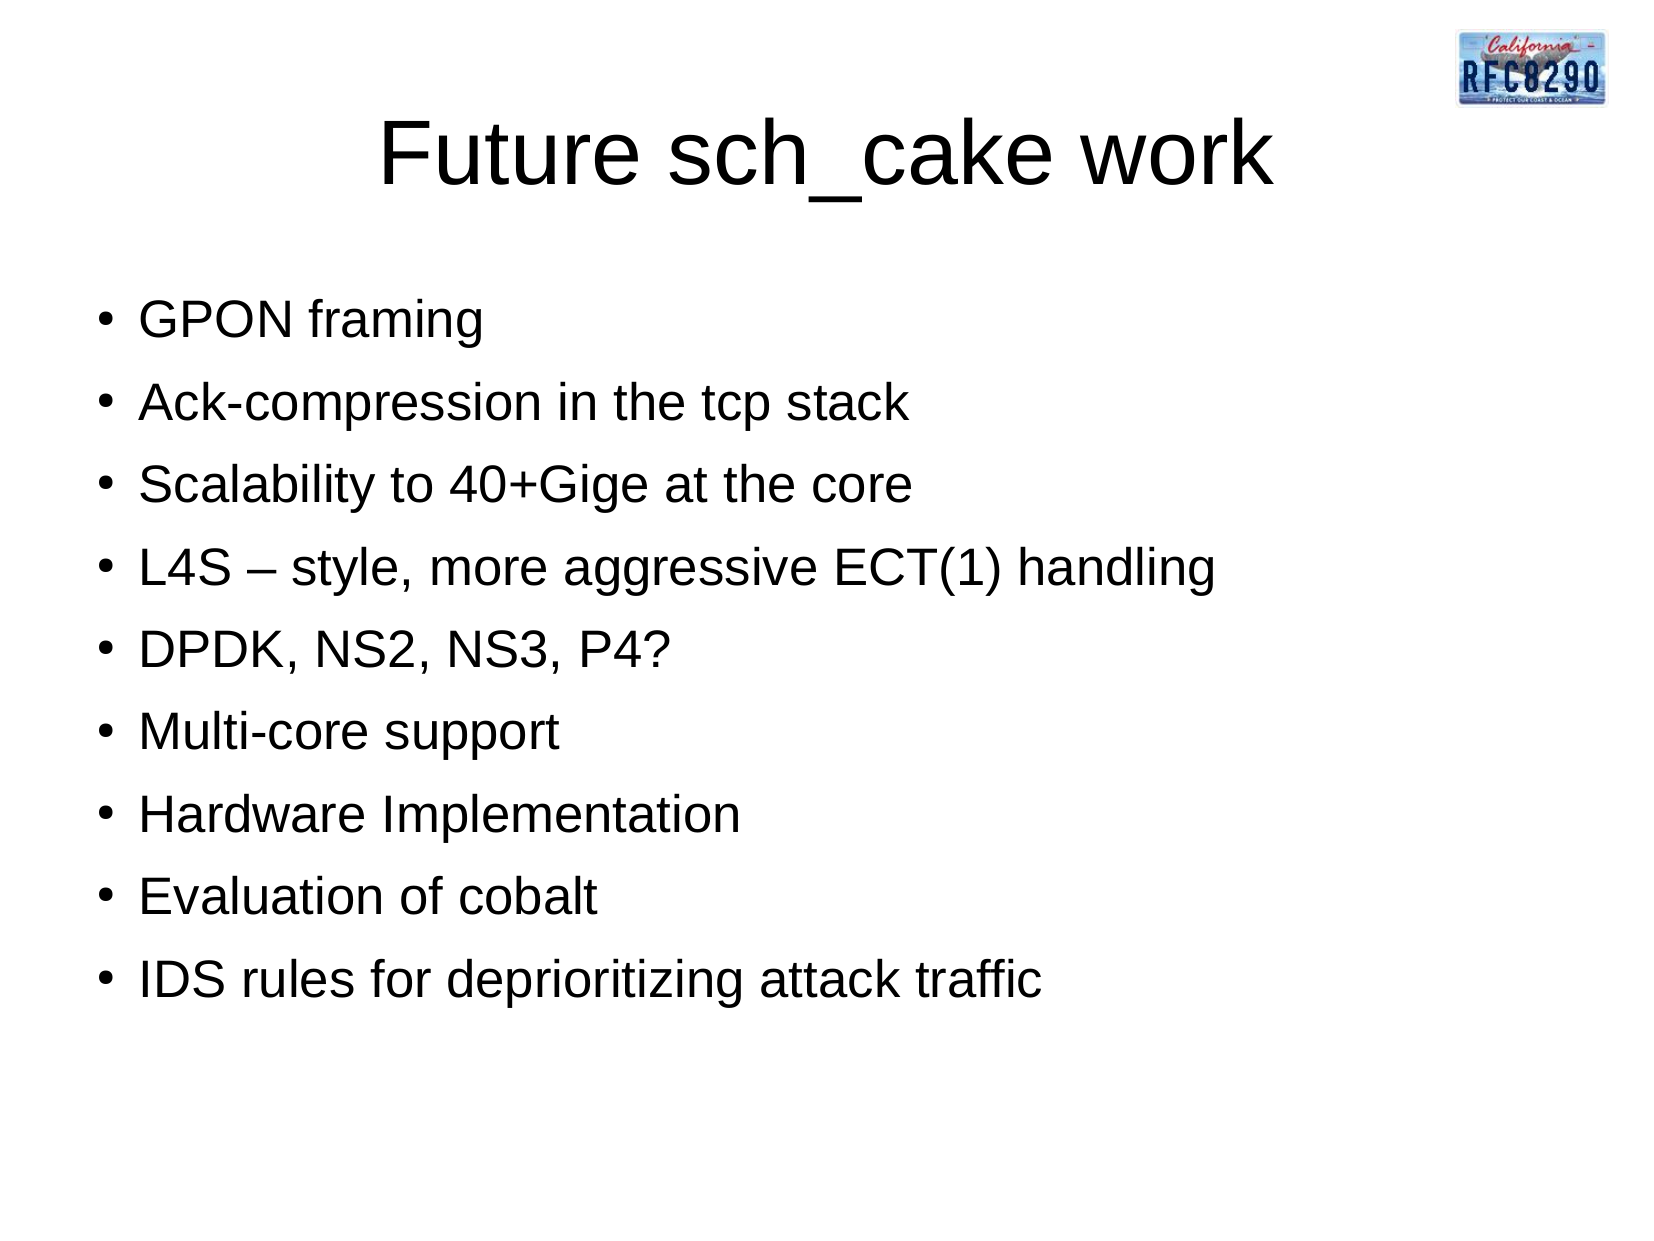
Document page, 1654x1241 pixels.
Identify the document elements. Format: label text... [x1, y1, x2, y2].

title Future sch_cake work [82, 49, 1571, 257]
picture [1455, 29, 1609, 108]
list GPON framing Ack-compression in the tcp stack Scalability to 40+Gige at the core L4S – style, more aggressive ECT(1) handling DPDK, NS2, NS3, P4? Multi-core support Hardware Implementation Evaluation of cobalt IDS rules for deprioritizing attack traffic [82, 290, 1571, 1010]
